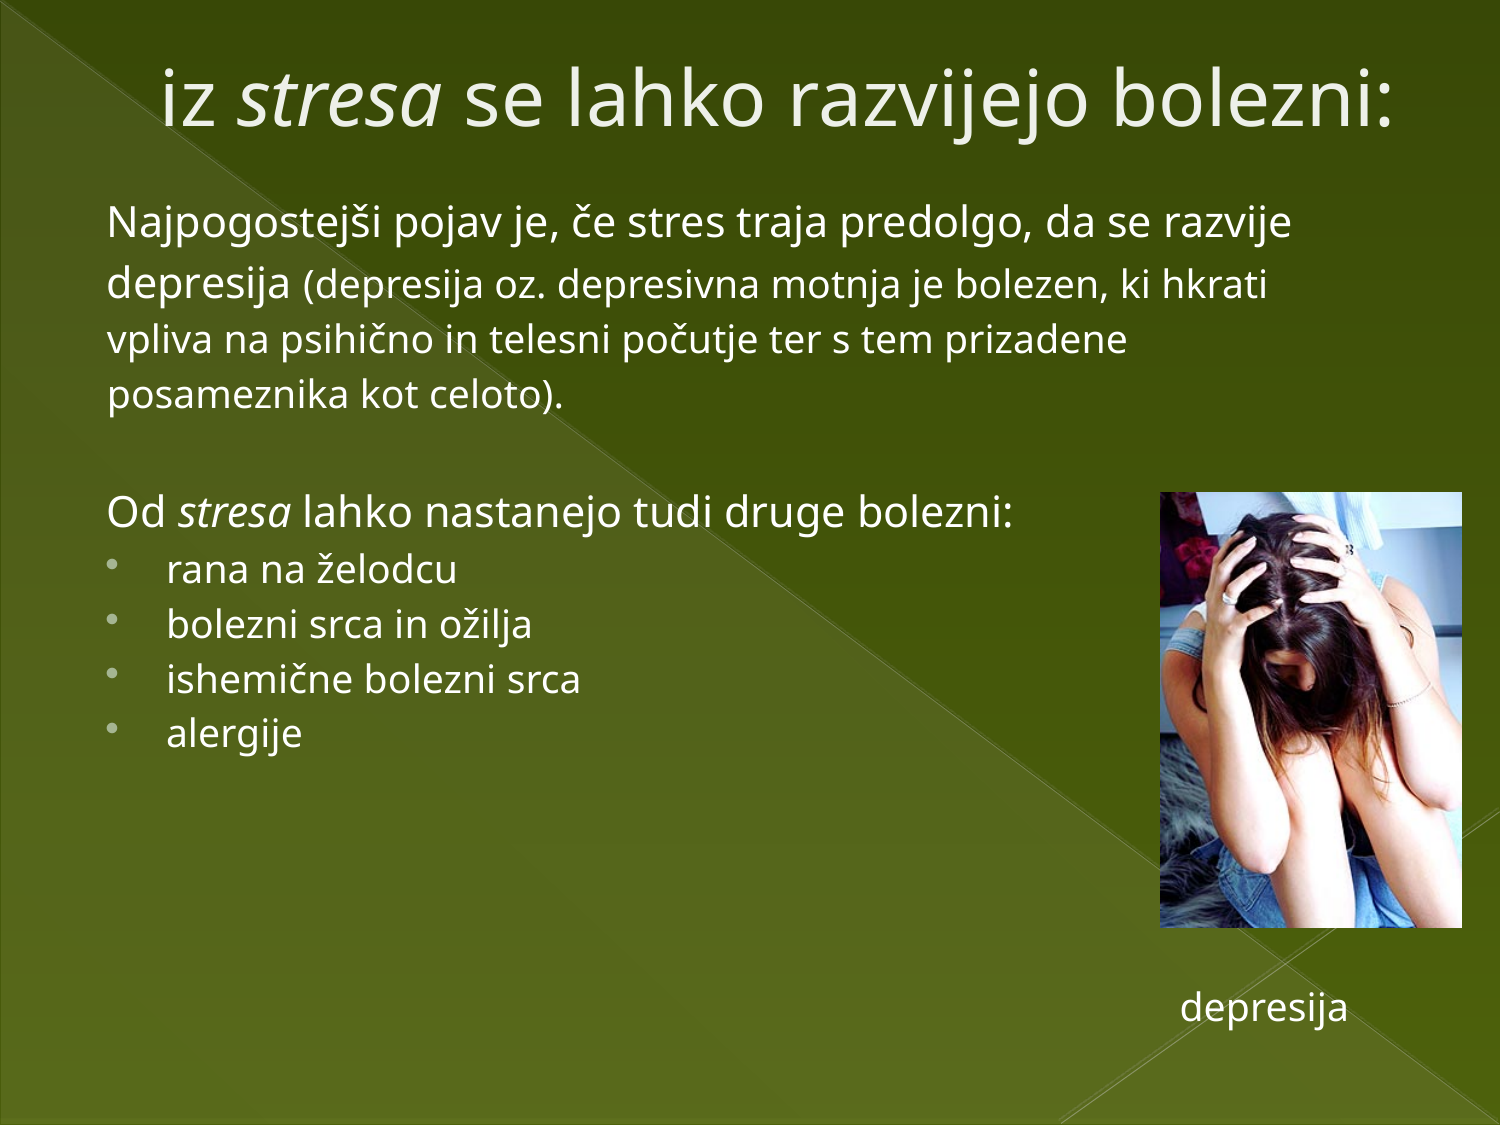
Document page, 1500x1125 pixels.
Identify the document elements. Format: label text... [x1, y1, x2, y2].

list Najpogostejši pojav je, če stres traja predolgo, da se razvije depresija (depresija oz. depresivna motnja je bolezen, ki hkrati vpliva na psihično in telesni počutje ter s tem prizadene posameznika kot celoto). Od stresa lahko nastanejo tudi druge bolezni: rana na želodcu bolezni srca in ožilja ishemične bolezni srca alergije depresija [82, 187, 1454, 1043]
picture [1160, 492, 1462, 929]
title iz stresa se lahko razvijejo bolezni: [70, 35, 1421, 156]
